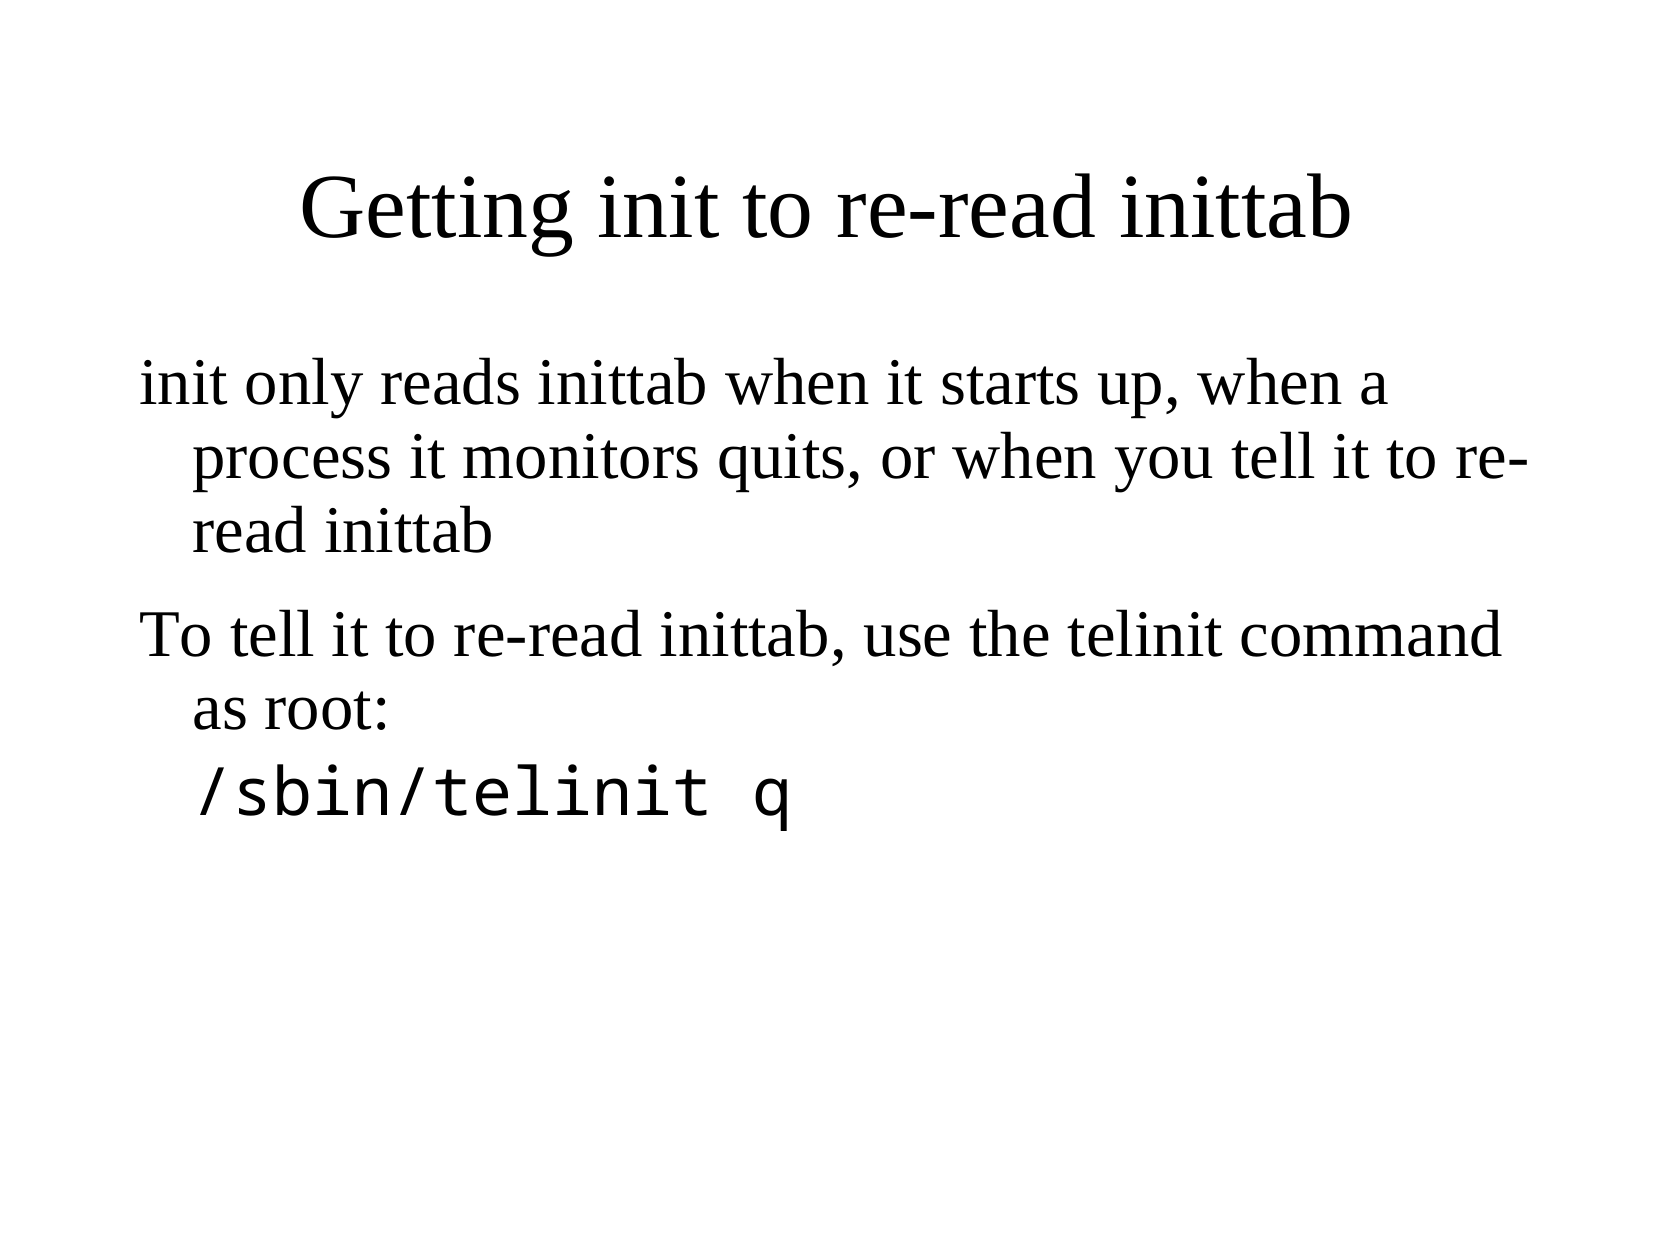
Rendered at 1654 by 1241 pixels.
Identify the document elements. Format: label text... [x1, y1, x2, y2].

list init only reads inittab when it starts up, when a process it monitors quits, or when you tell it to re-read inittab To tell it to re-read inittab, use the telinit command as root: /sbin/telinit q [121, 344, 1534, 1127]
title Getting init to re-read inittab [121, 102, 1534, 311]
